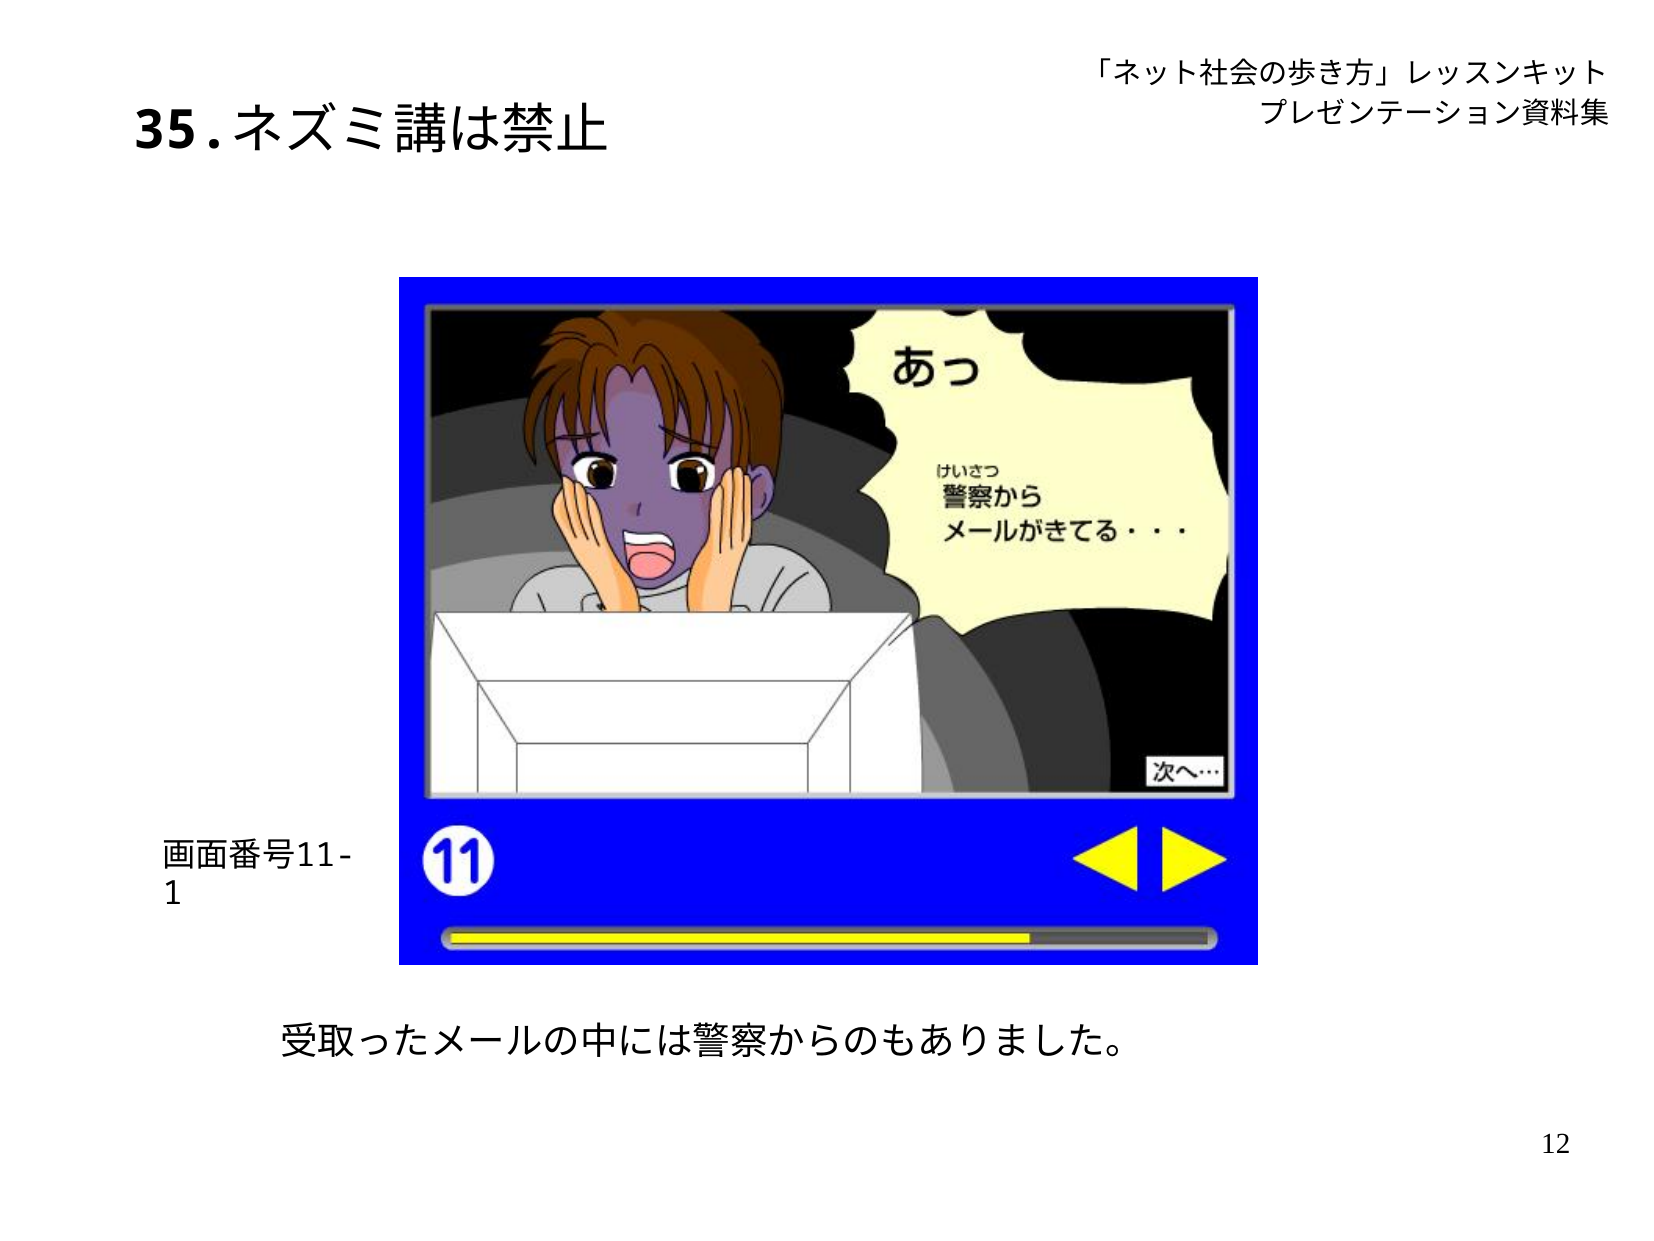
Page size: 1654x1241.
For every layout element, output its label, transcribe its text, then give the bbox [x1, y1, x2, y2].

text_box 受取ったメールの中には警察からのもありました。 [265, 1003, 1506, 1074]
picture [399, 277, 1258, 965]
text_box 35.ネズミ講は禁止 [118, 88, 1241, 169]
text_box 「ネット社会の歩き方」レッスンキット プレゼンテーション資料集 [1062, 44, 1625, 139]
text_box 画面番号11-1 [147, 826, 384, 920]
